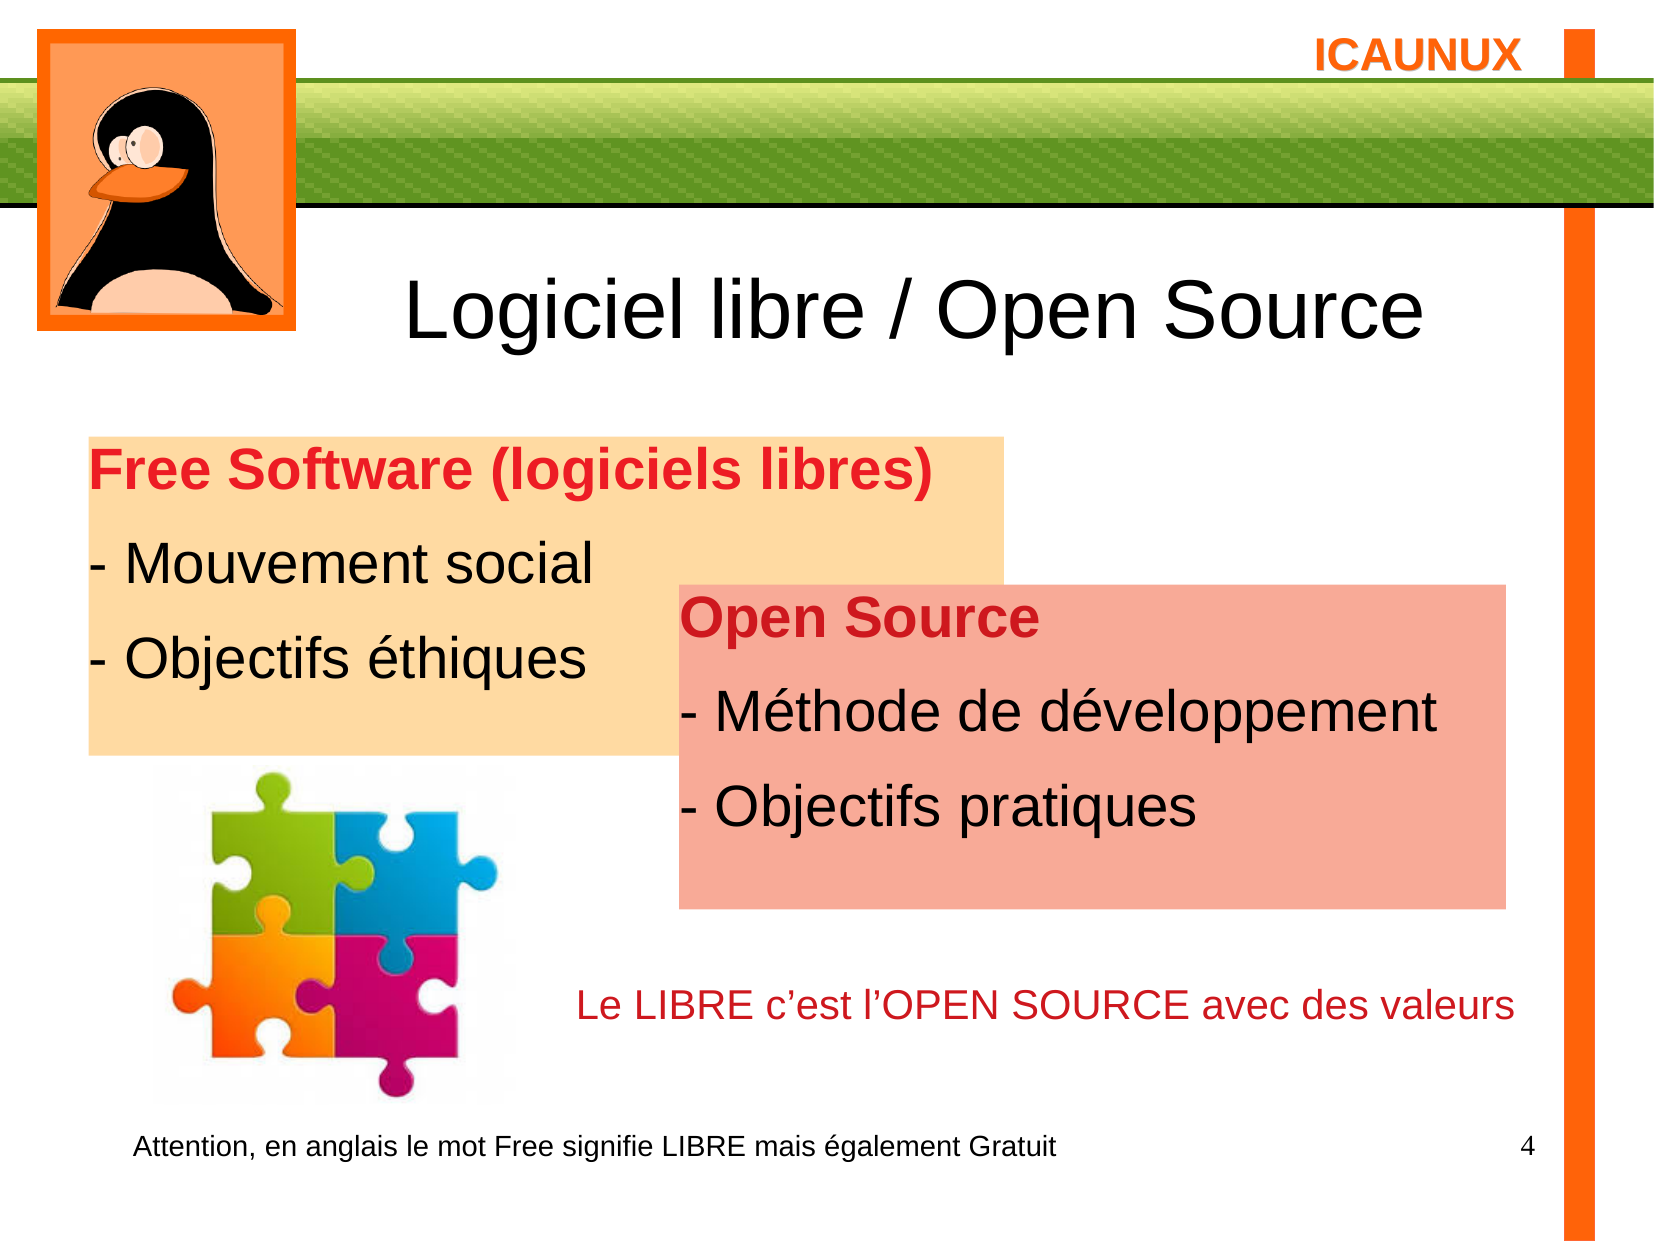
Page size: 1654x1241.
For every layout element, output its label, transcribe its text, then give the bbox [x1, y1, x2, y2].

text_box Le LIBRE c’est l’OPEN SOURCE avec des valeurs [561, 974, 1531, 1036]
title Logiciel libre / Open Source [324, 235, 1506, 384]
picture [153, 765, 516, 1105]
list Free Software (logiciels libres) - Mouvement social - Objectifs éthiques [88, 436, 1004, 756]
list Open Source - Méthode de développement - Objectifs pratiques [679, 584, 1506, 910]
text_box Attention, en anglais le mot Free signifie LIBRE mais également Gratuit [118, 1122, 1477, 1201]
picture [0, 29, 1654, 331]
